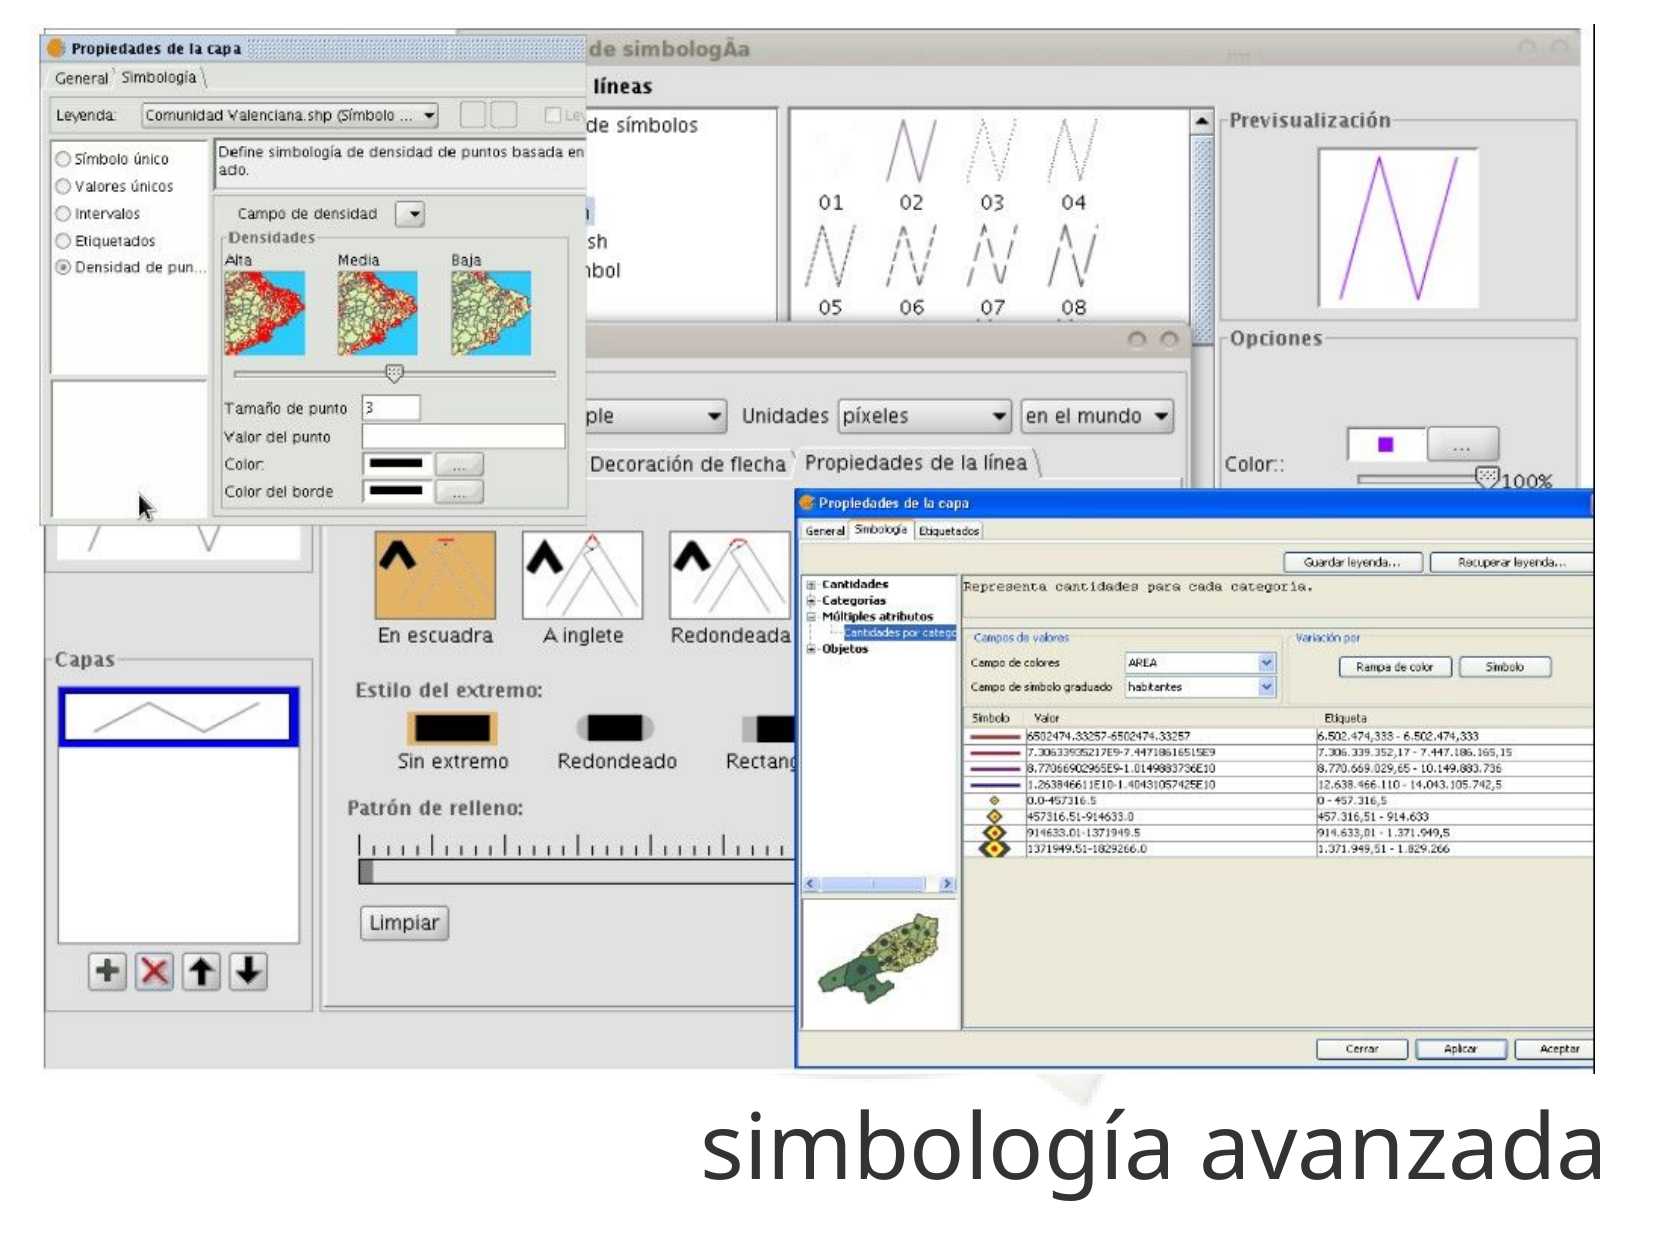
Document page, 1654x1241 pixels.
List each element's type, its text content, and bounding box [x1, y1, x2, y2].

picture [29, 24, 1595, 1074]
text_box simbología avanzada [620, 1080, 1625, 1208]
